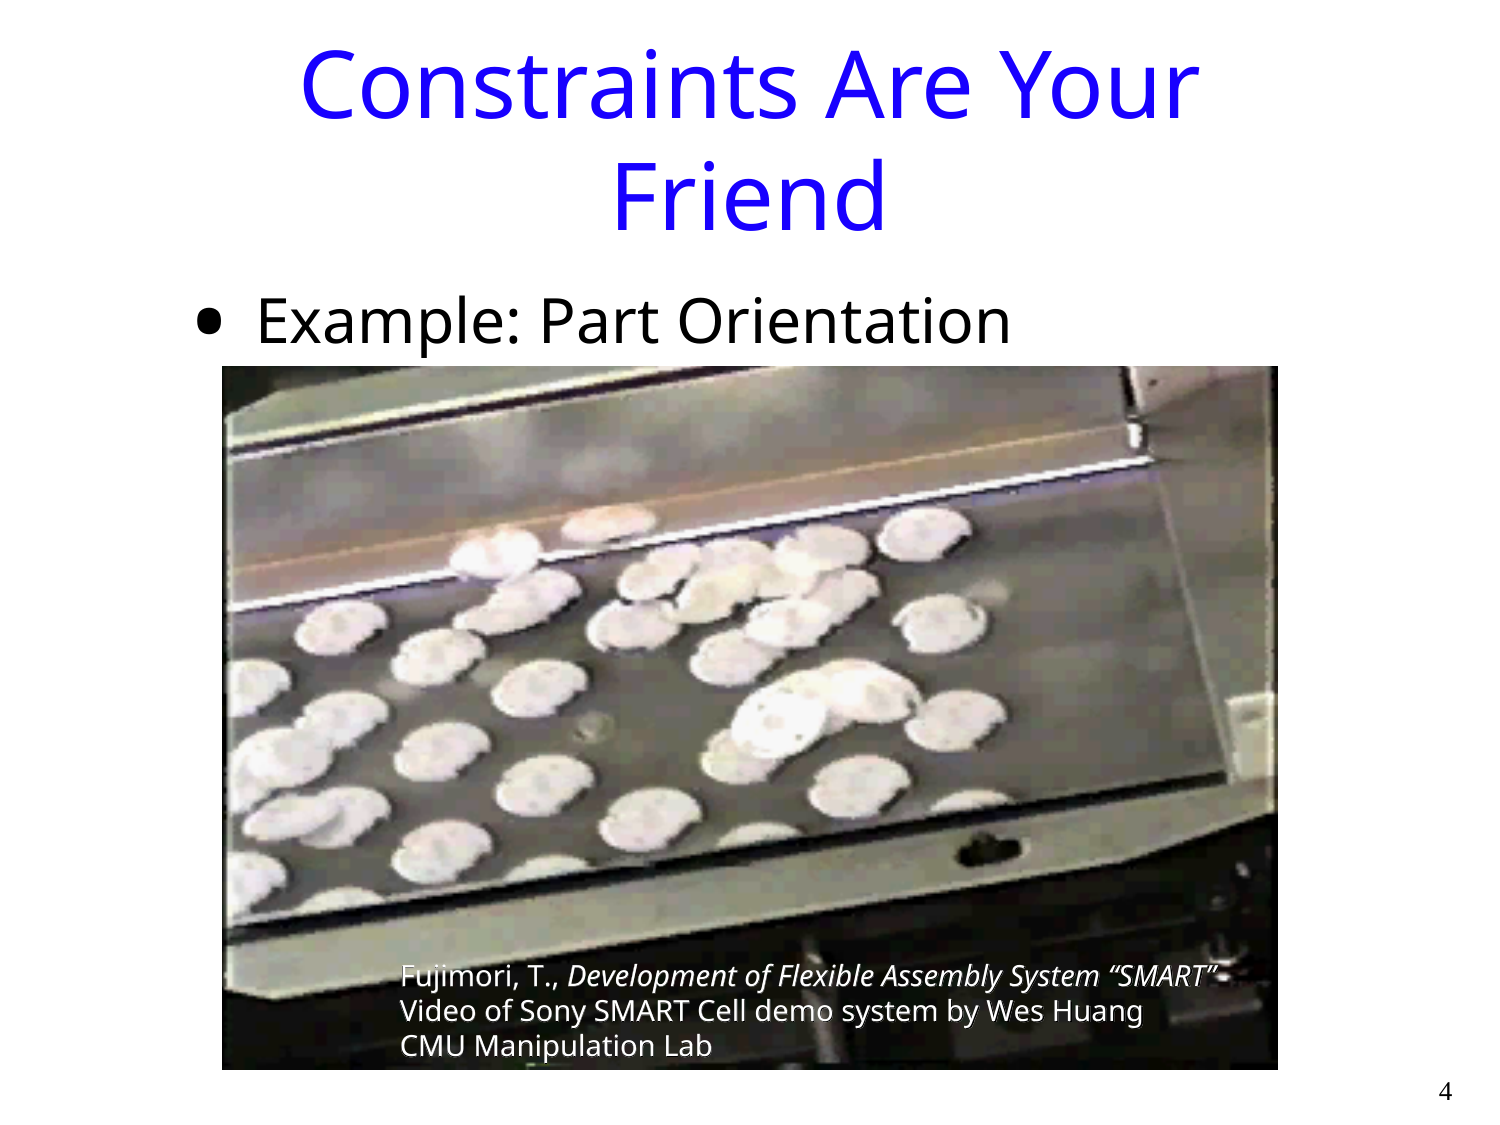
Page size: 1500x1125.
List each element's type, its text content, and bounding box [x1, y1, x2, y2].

title Constraints Are Your Friend [146, 21, 1354, 253]
text_box Fujimori, T., Development of Flexible Assembly System “SMART” Video of Sony SMART Cell demo system by Wes Huang CMU Manipulation Lab [399, 957, 1217, 1063]
list Example: Part Orientation [146, 275, 1354, 1023]
picture [222, 366, 1278, 1070]
